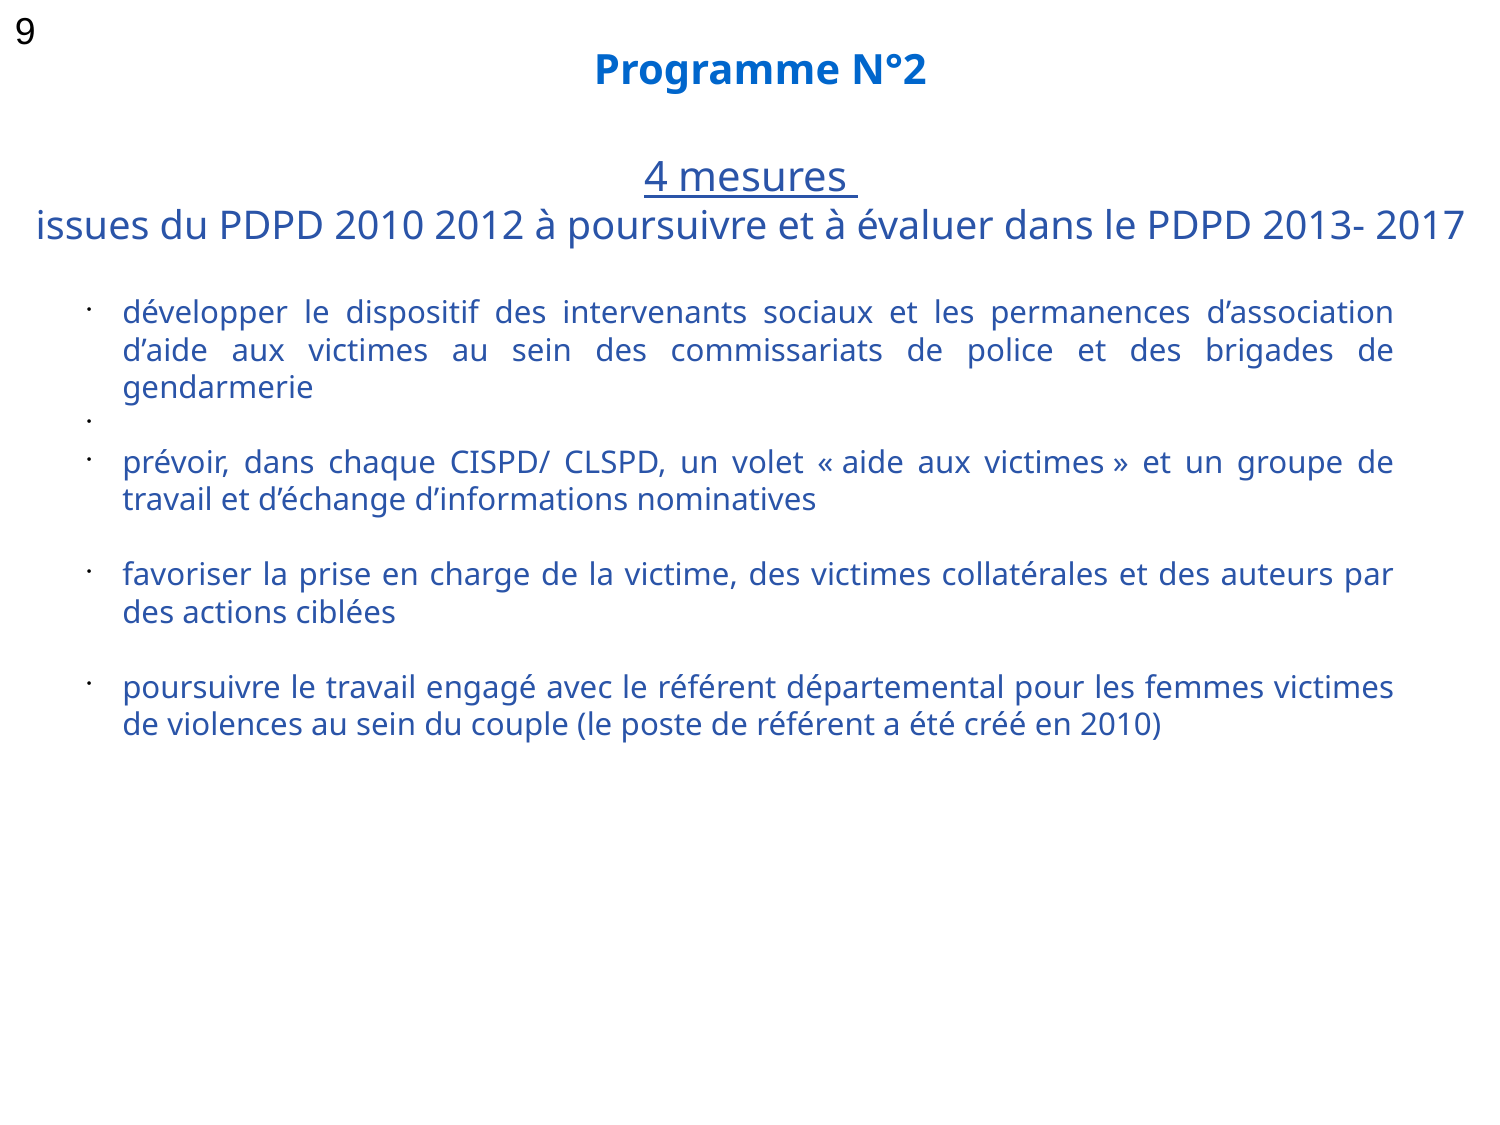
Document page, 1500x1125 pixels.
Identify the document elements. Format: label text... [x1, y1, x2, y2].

text_box <numéro> [0, 0, 1500, 1125]
